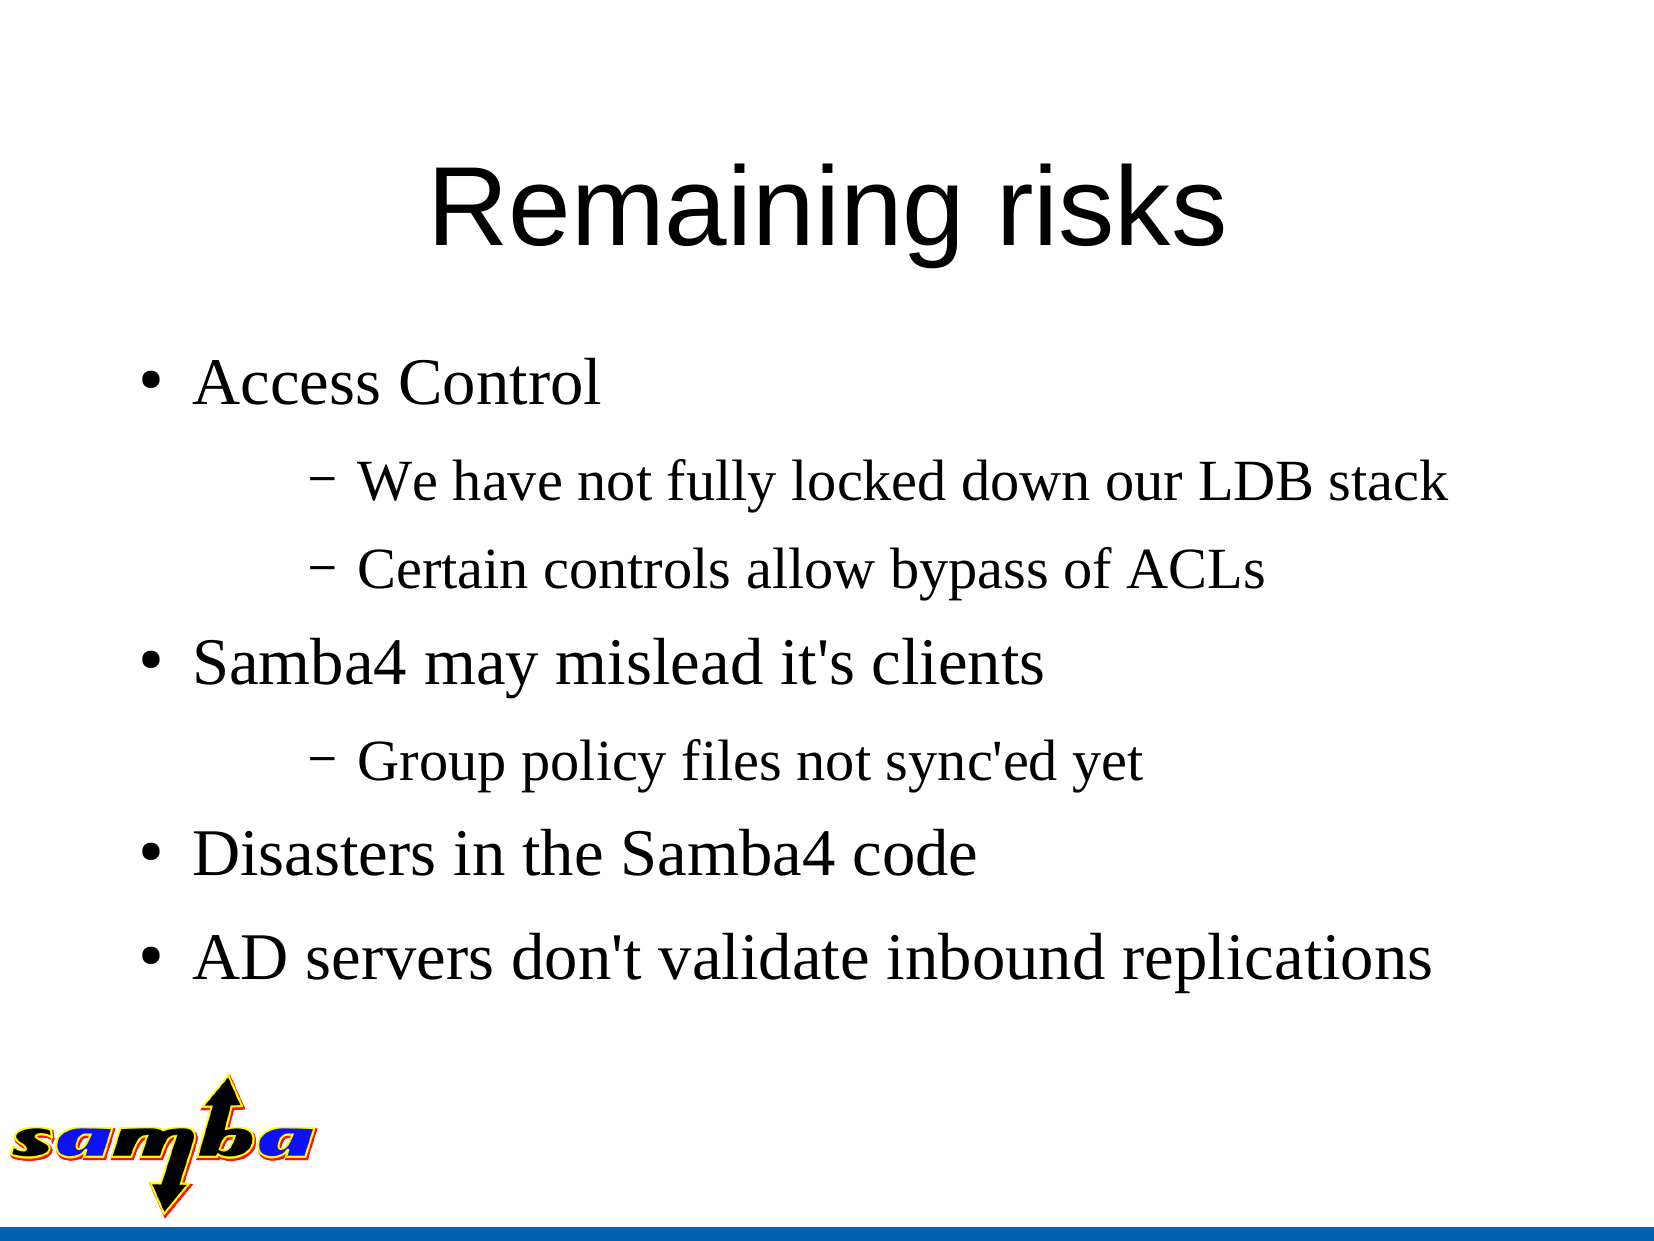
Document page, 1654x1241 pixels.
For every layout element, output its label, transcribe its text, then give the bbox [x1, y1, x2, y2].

list Access Control We have not fully locked down our LDB stack Certain controls allow bypass of ACLs Samba4 may mislead it's clients Group policy files not sync'ed yet Disasters in the Samba4 code AD servers don't validate inbound replications [121, 344, 1534, 1112]
title Remaining risks [121, 110, 1534, 303]
picture [9, 1074, 319, 1219]
